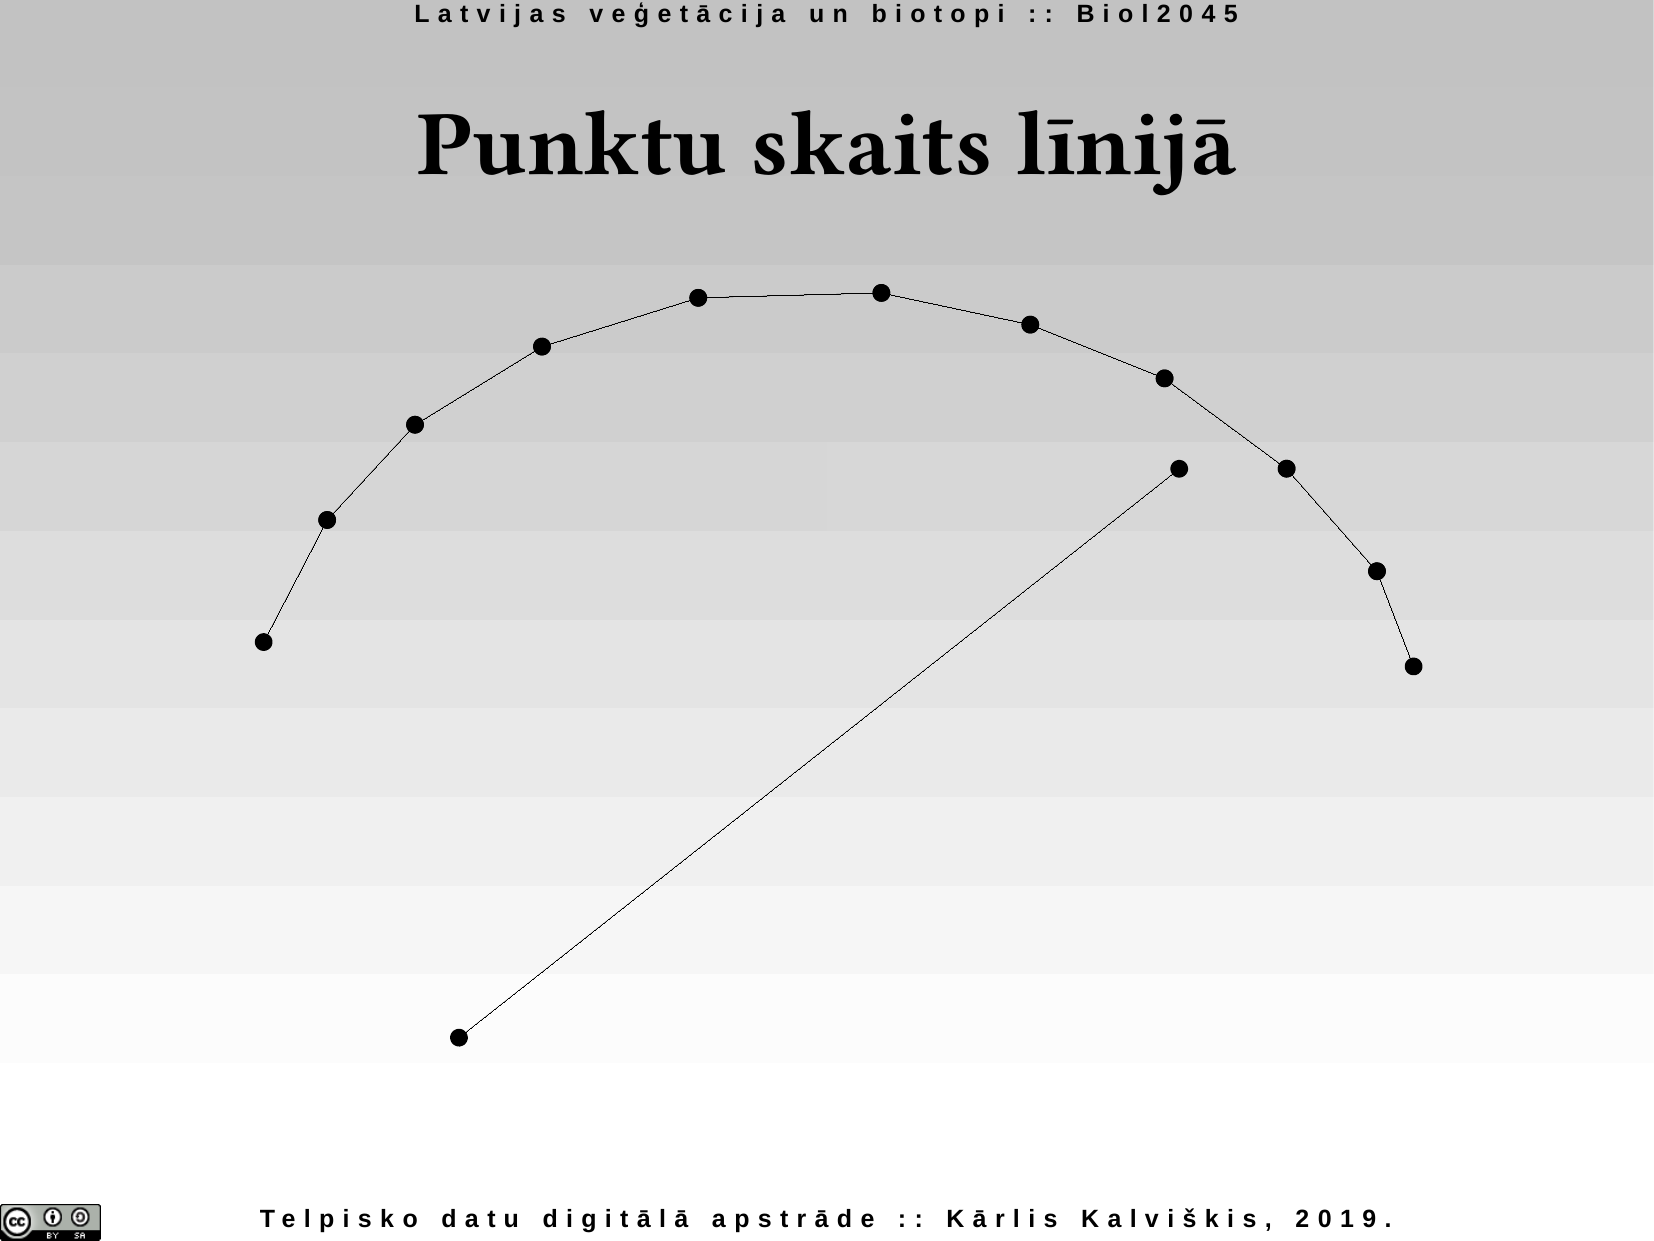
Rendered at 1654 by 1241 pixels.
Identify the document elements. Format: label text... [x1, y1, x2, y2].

picture [0, 287, 1654, 1241]
title Punktu skaits līnijā [0, 1, 1654, 287]
